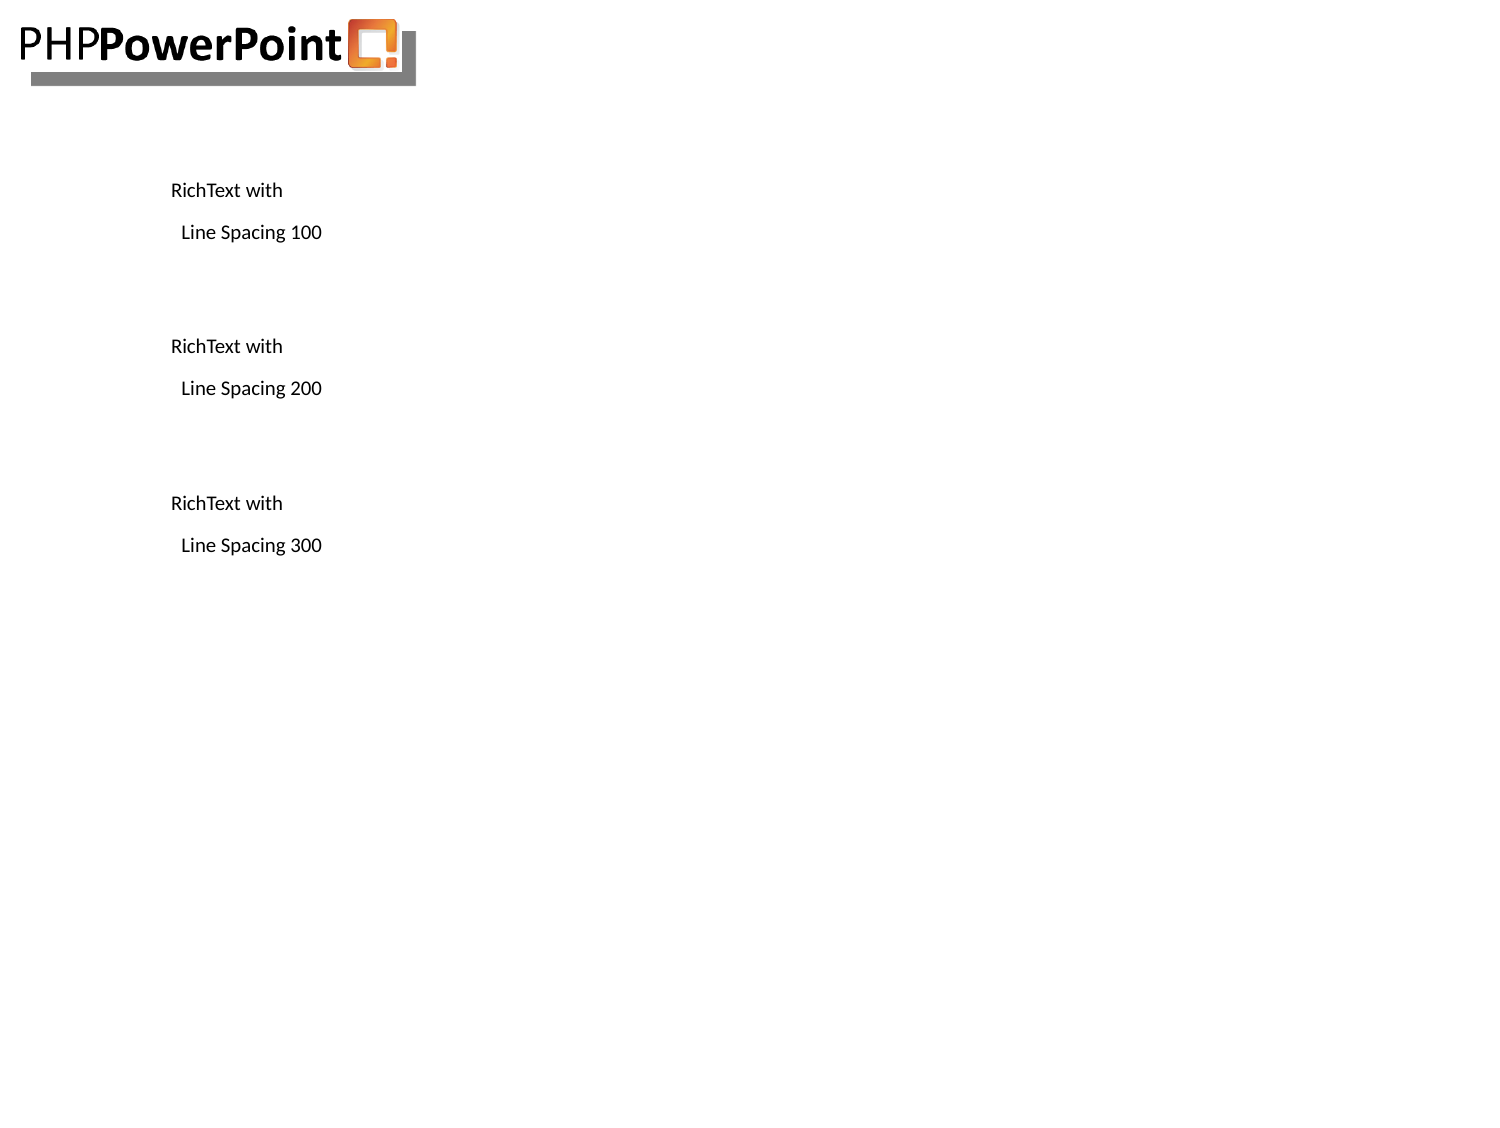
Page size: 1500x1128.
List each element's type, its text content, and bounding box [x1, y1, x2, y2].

text_box RichText with Line Spacing 300 [156, 468, 782, 626]
text_box RichText with Line Spacing 200 [156, 312, 782, 468]
text_box RichText with Line Spacing 100 [156, 156, 782, 312]
picture [15, 15, 402, 72]
